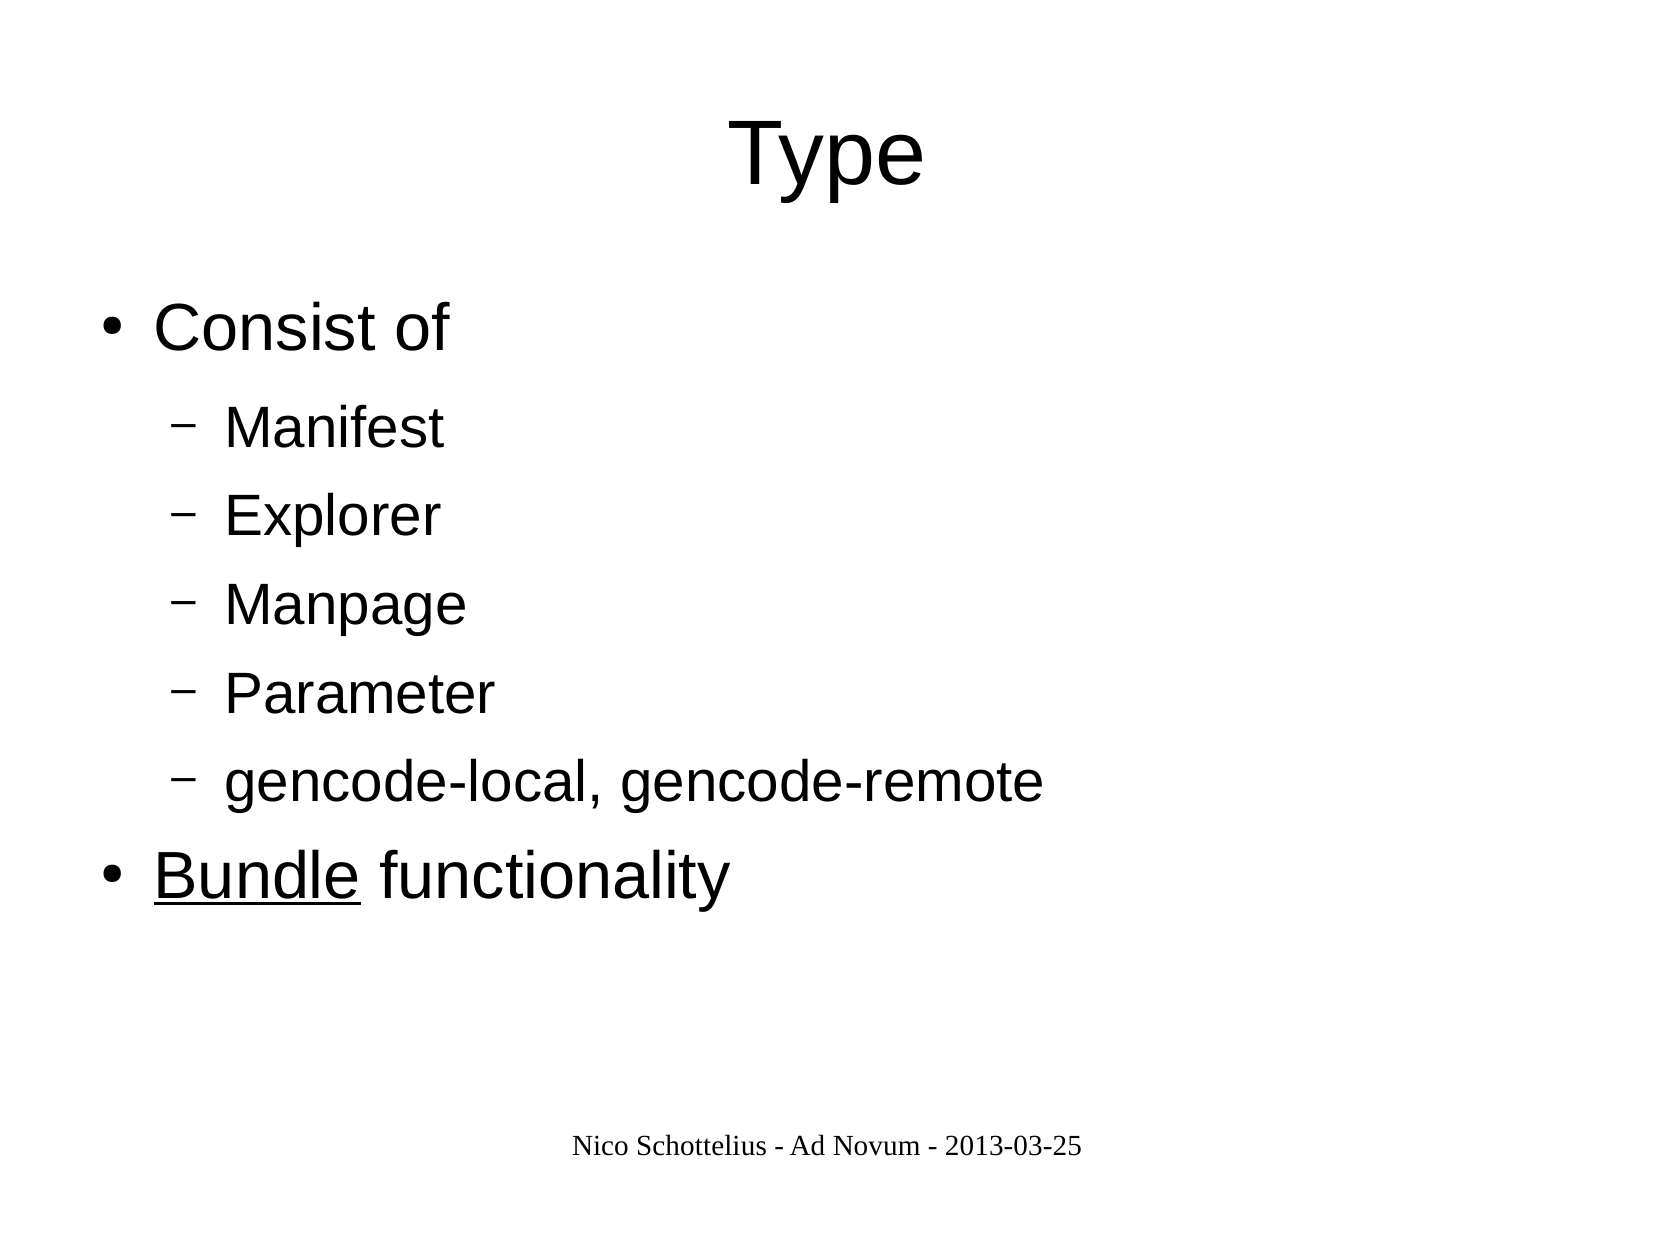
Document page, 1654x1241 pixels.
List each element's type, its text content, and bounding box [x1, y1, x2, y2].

list Consist of Manifest Explorer Manpage Parameter gencode-local, gencode-remote Bundle functionality [82, 290, 1538, 1021]
title Type [82, 49, 1571, 257]
